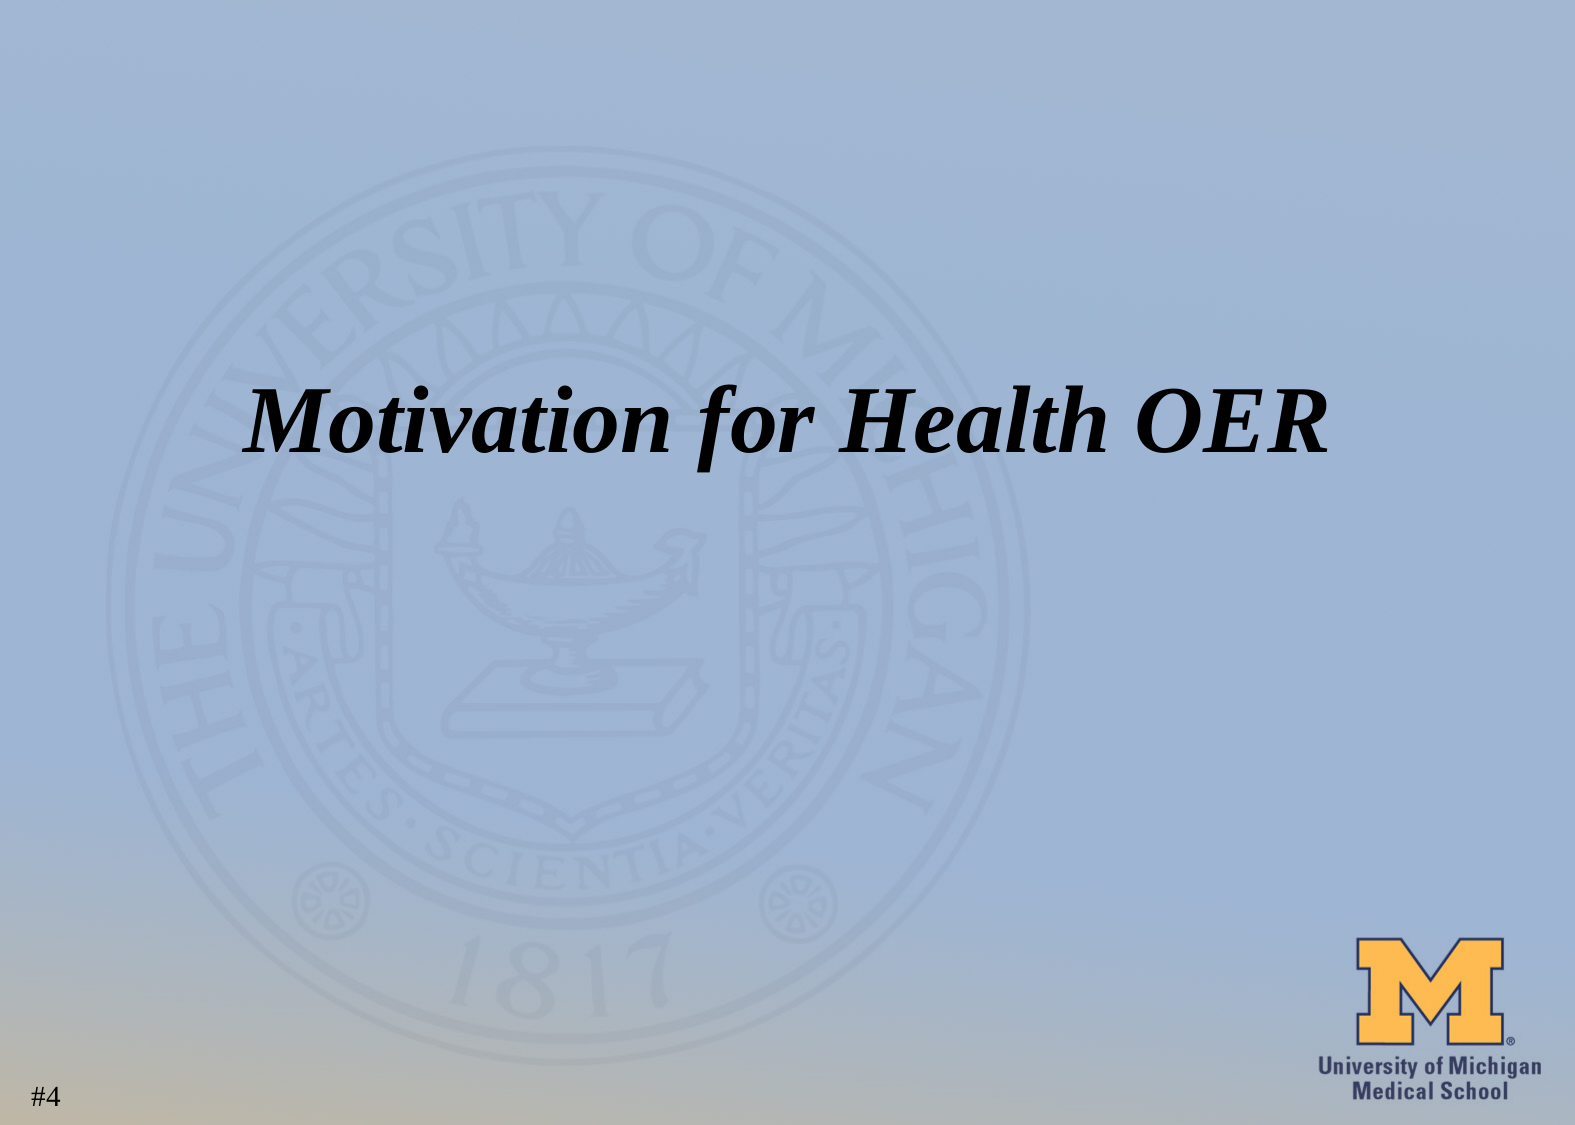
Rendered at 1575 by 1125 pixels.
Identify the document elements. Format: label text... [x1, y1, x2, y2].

picture [0, 0, 1575, 1125]
title Motivation for Health OER [118, 349, 1457, 591]
